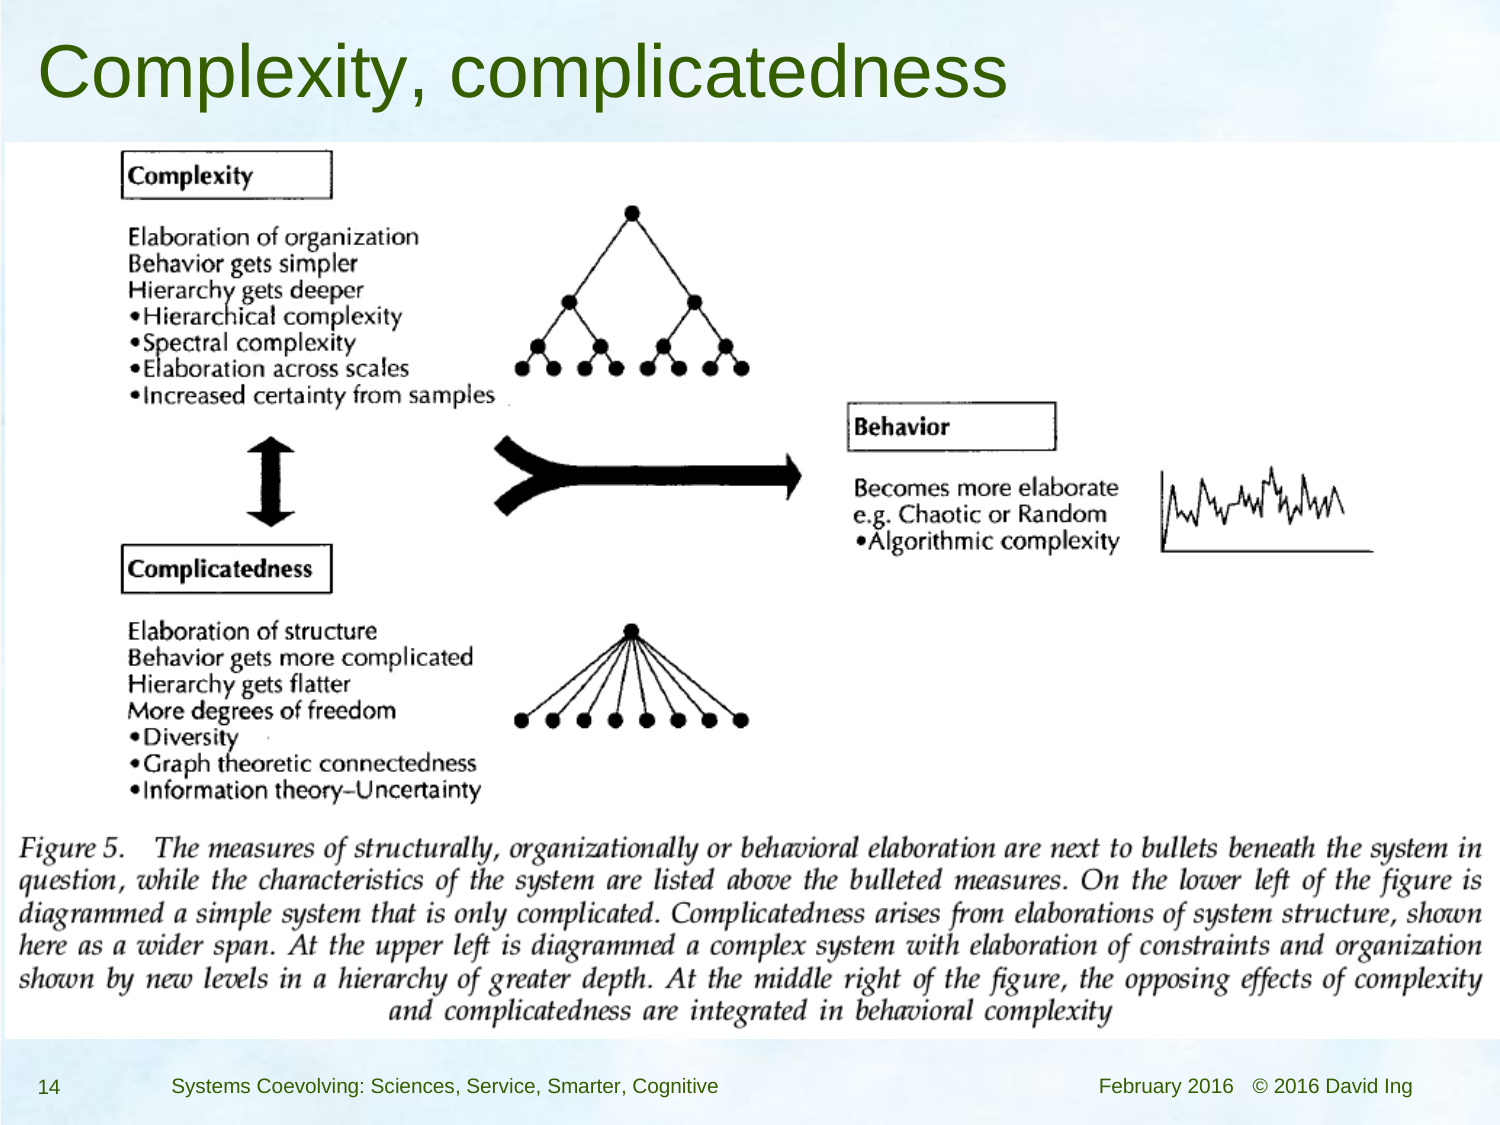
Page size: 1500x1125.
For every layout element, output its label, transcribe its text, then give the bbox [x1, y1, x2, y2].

title Complexity, complicatedness [37, 37, 1463, 142]
picture [0, 0, 1500, 1125]
